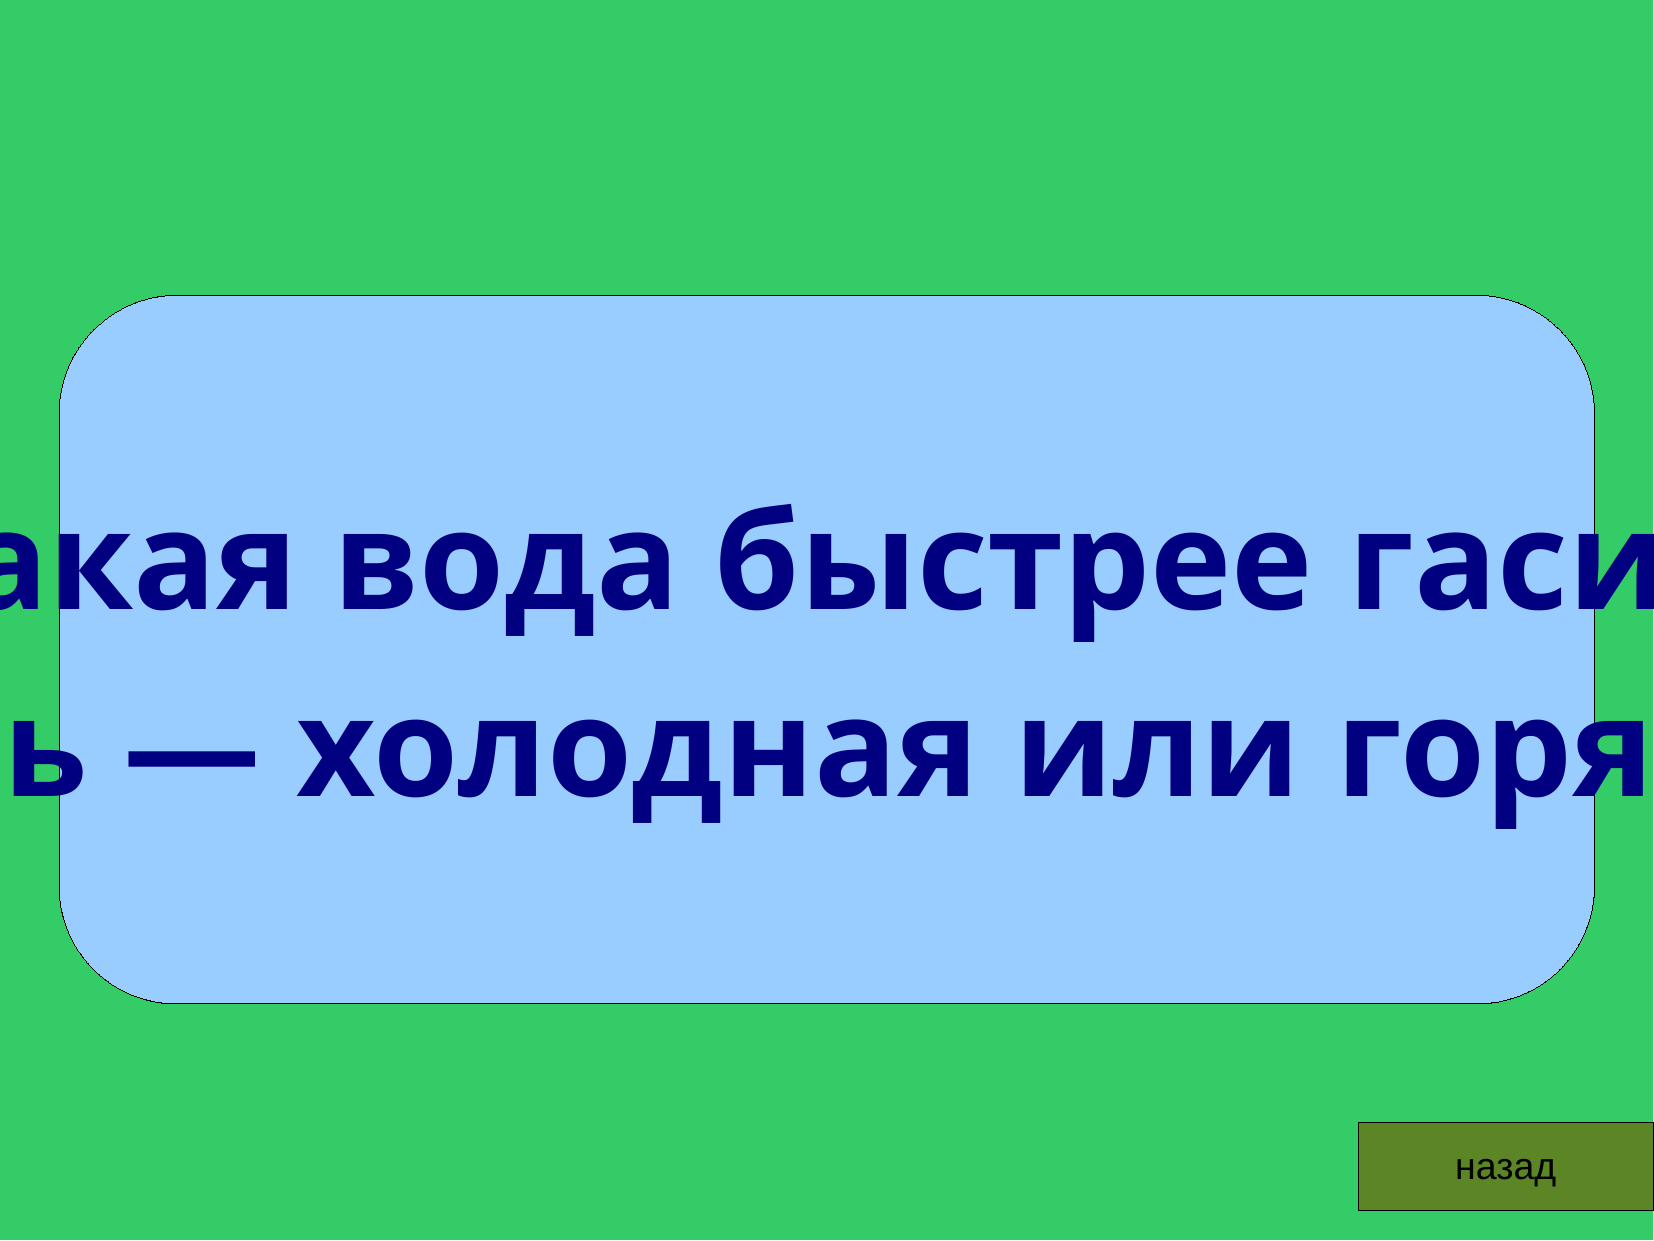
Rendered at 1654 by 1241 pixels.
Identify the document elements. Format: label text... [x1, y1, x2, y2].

text_box Какая вода быстрее гасит огонь — холодная или горячая? [59, 295, 1595, 1004]
text_box назад [1358, 1122, 1654, 1211]
